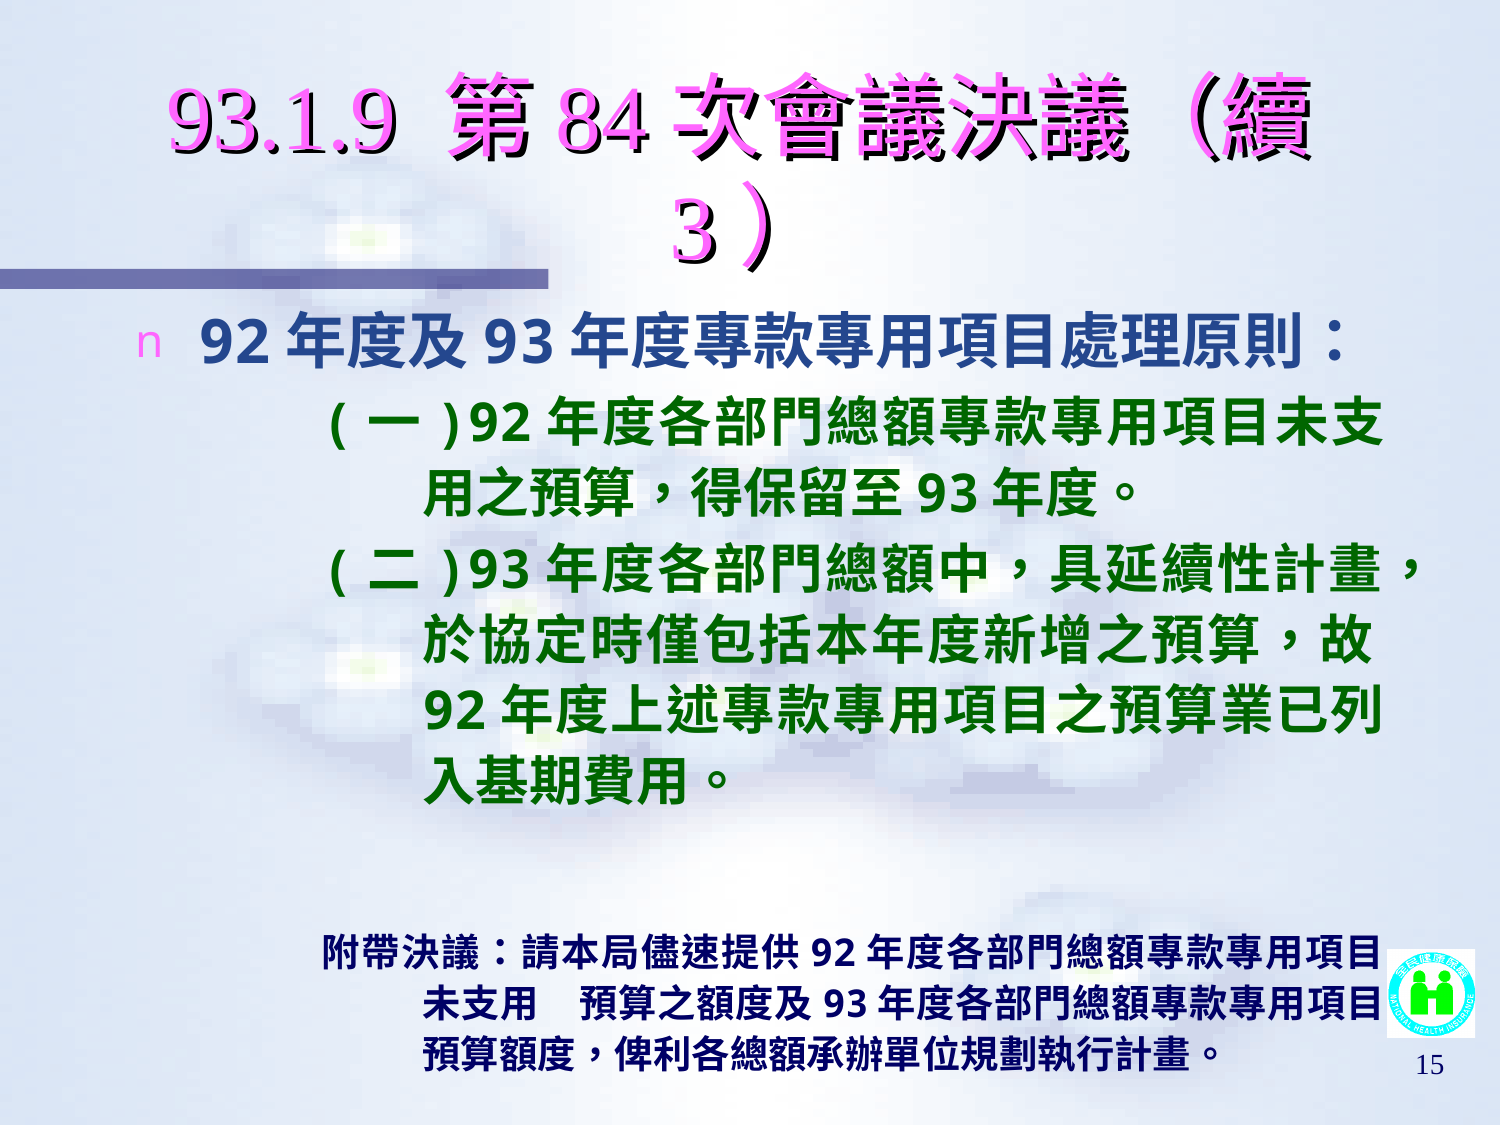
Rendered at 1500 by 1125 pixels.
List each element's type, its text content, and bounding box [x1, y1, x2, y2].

list 92年度及93年度專款專用項目處理原則： (一)92年度各部門總額專款專用項目未支用之預算，得保留至93年度。 (二)93年度各部門總額中，具延續性計畫，於協定時僅包括本年度新增之預算，故92年度上述專款專用項目之預算業已列入基期費用。 附帶決議：請本局儘速提供92年度各部門總額專款專用項目未支用 預算之額度及93年度各部門總額專款專用項目預算額度，俾利各總額承辦單位規劃執行計畫。 [62, 287, 1400, 1100]
title 93.1.9 第84次會議決議（續3） [112, 50, 1388, 238]
text_box [1400, 1037, 1476, 1125]
